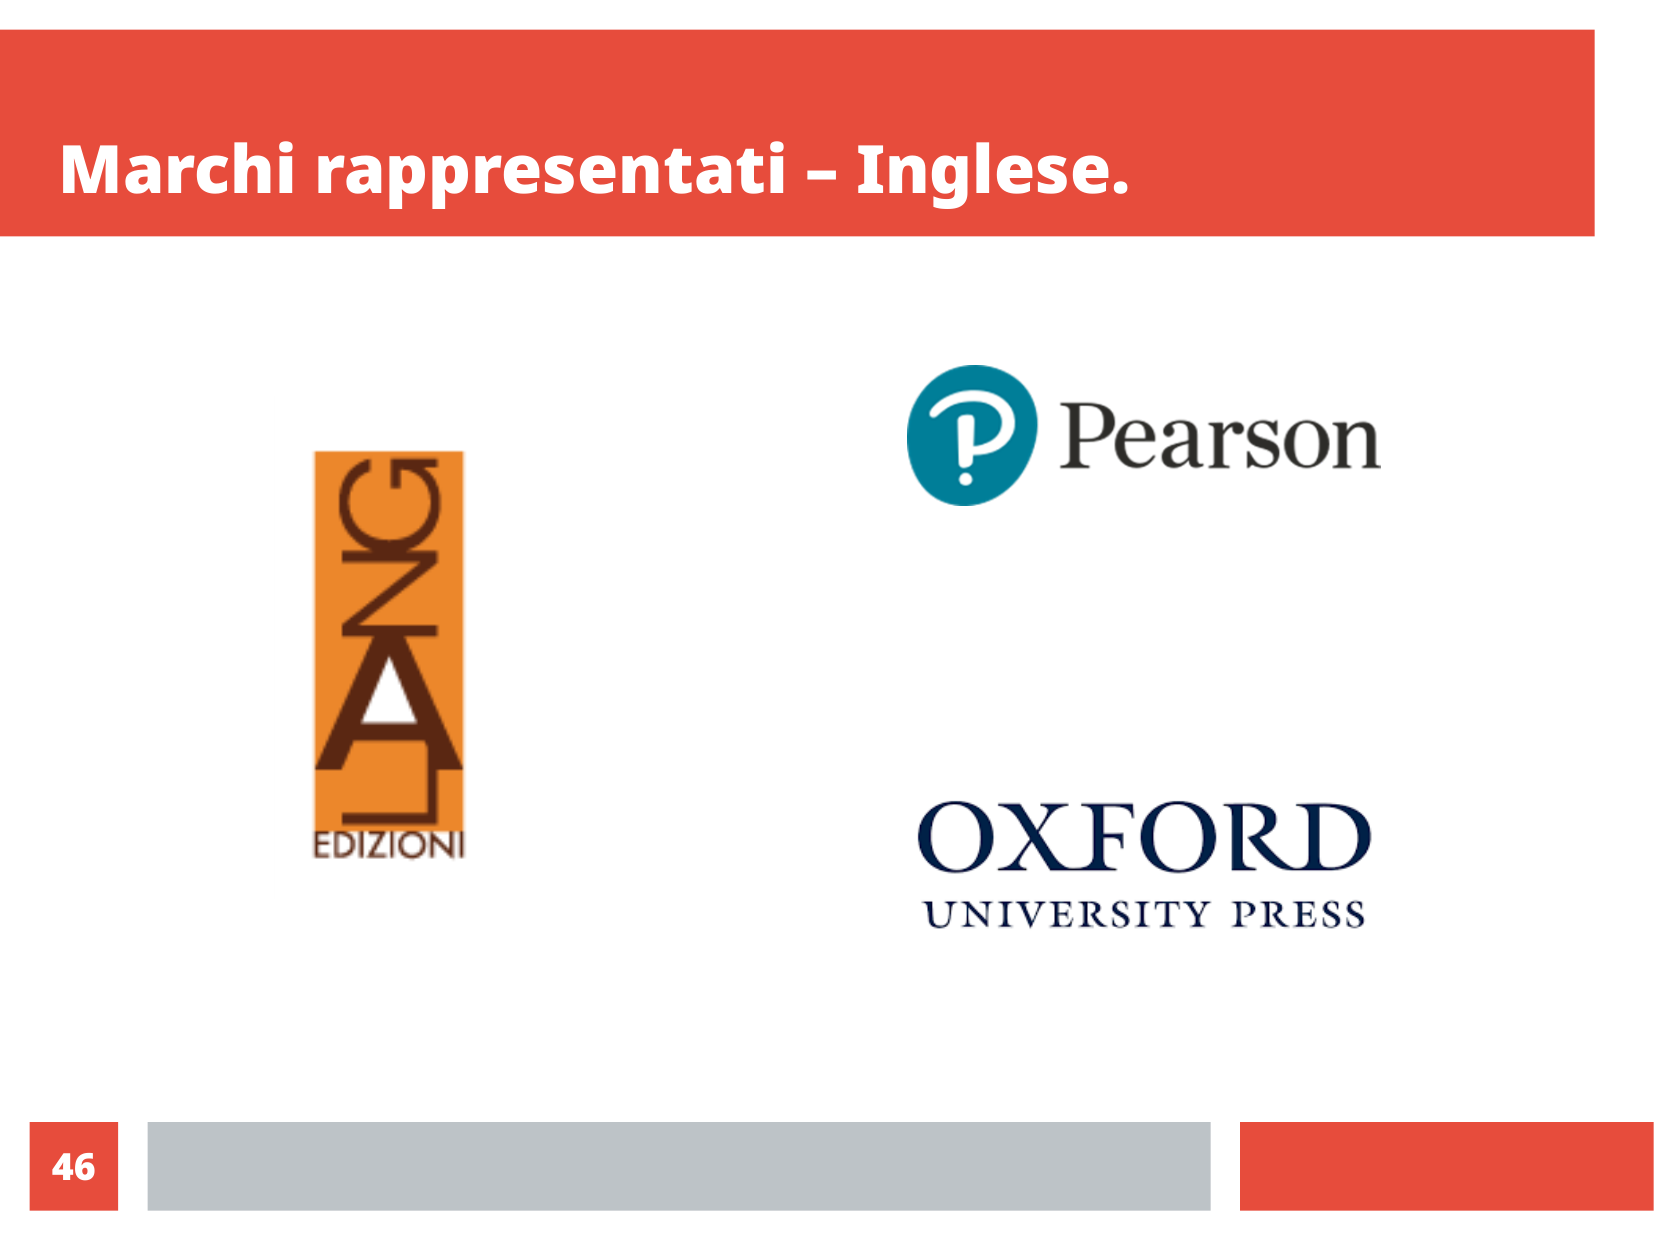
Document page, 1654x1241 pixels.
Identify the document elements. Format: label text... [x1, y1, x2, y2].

picture [909, 734, 1381, 996]
text_box <numero> [29, 1122, 119, 1211]
picture [273, 396, 504, 899]
title Marchi rappresentati – Inglese. [59, 59, 1595, 207]
picture [907, 365, 1381, 506]
